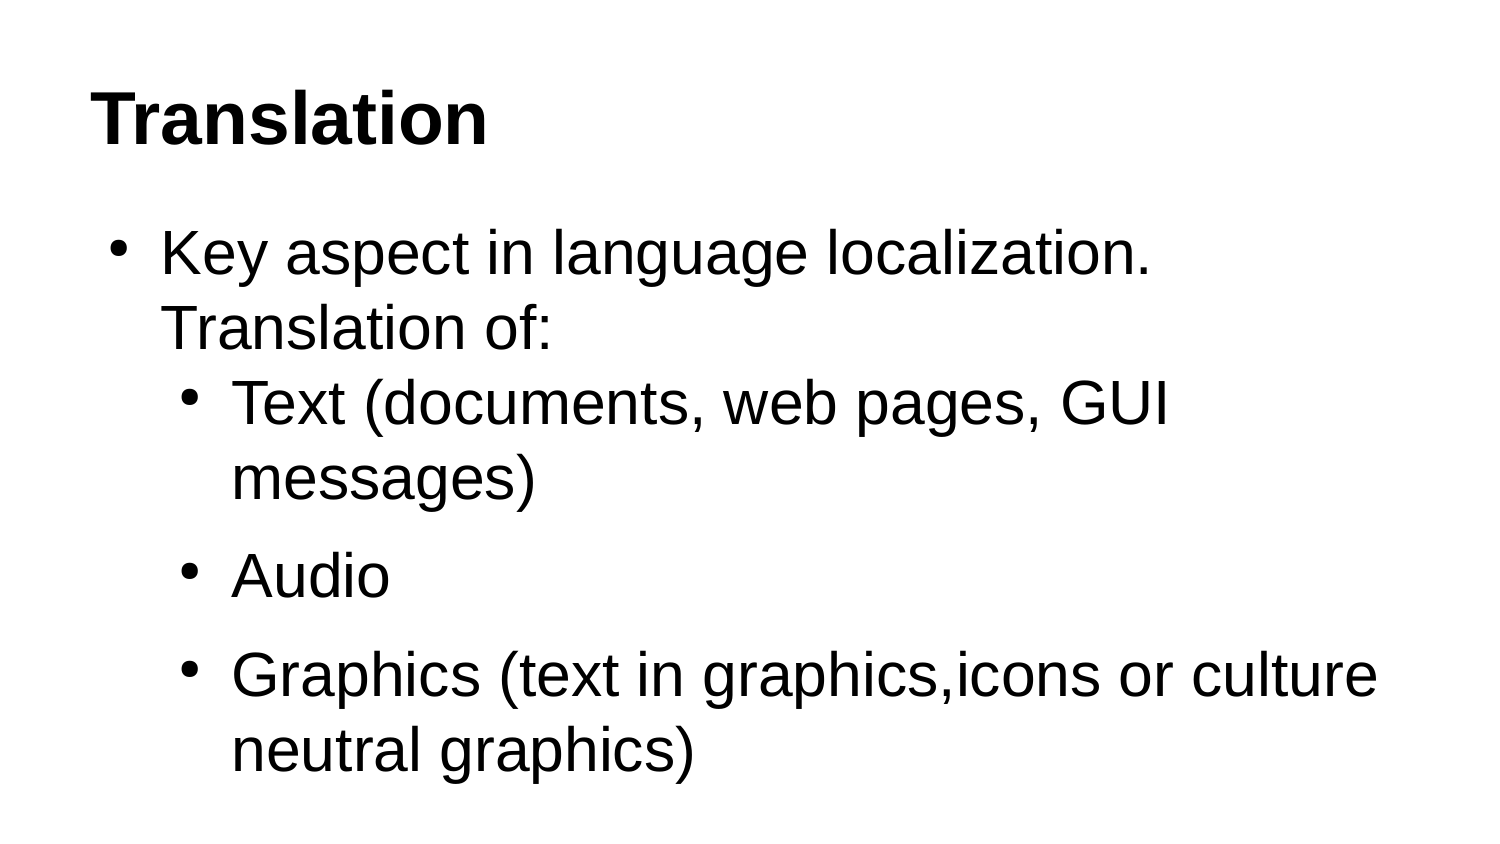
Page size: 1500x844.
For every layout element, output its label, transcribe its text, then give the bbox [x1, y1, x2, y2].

list Key aspect in language localization. Translation of: Text (documents, web pages, GUI messages) Audio Graphics (text in graphics,icons or culture neutral graphics) [75, 196, 1425, 808]
title Translation [75, 33, 1425, 175]
